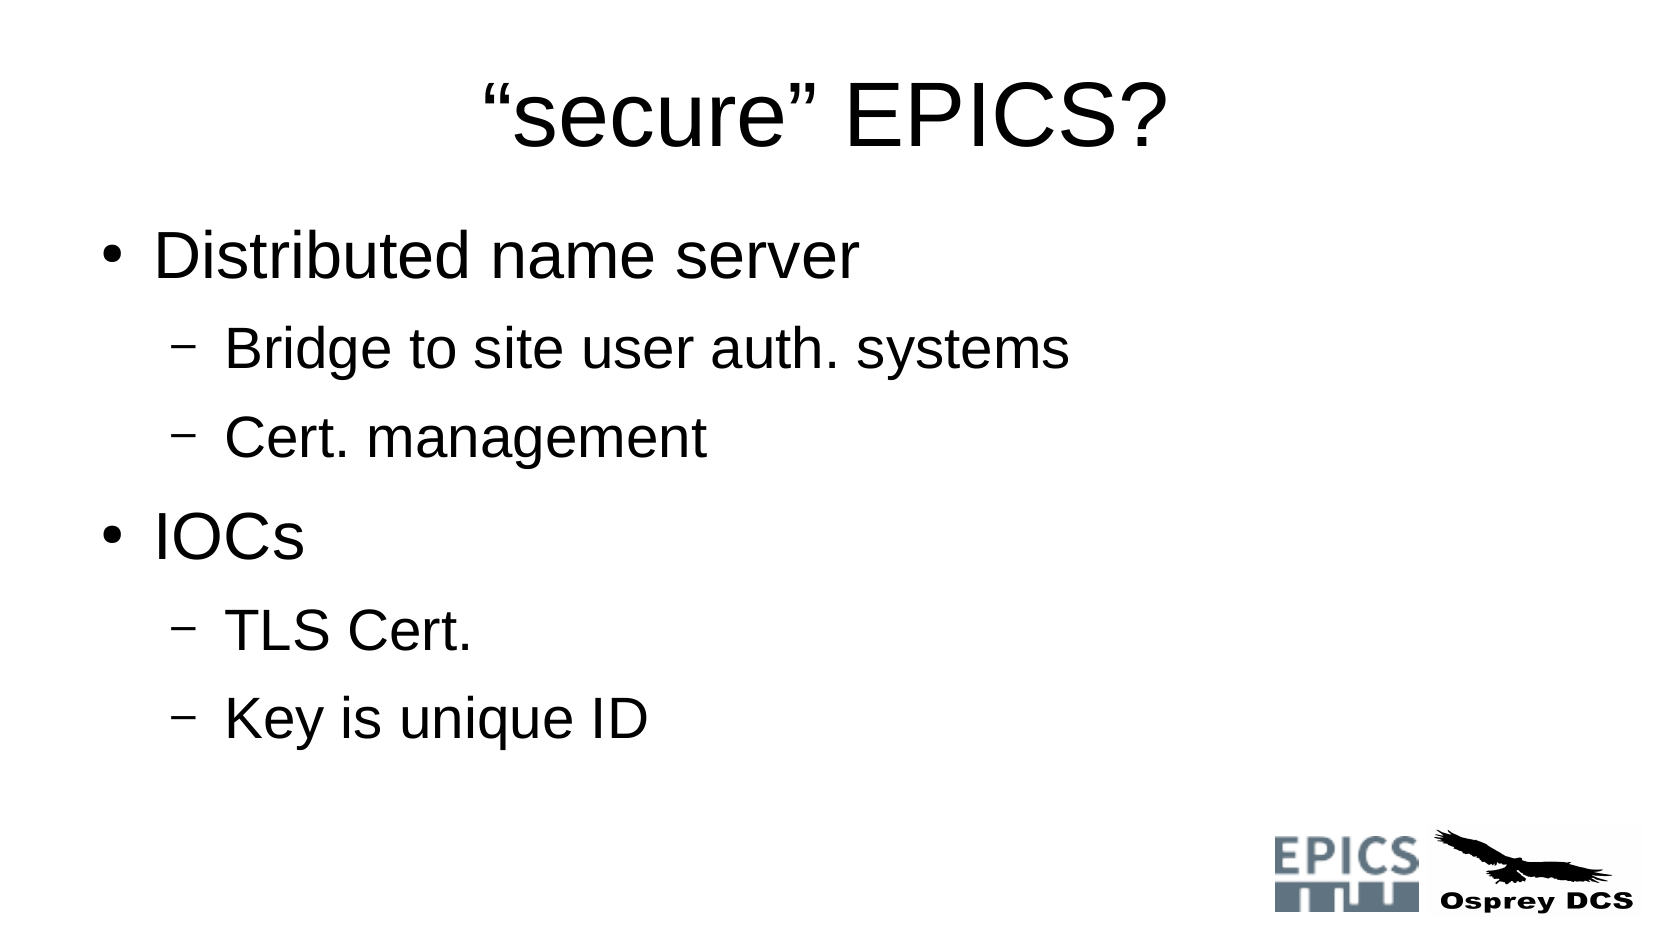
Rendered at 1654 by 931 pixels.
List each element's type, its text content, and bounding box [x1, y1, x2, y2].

picture [1427, 824, 1644, 917]
picture [1275, 836, 1419, 912]
list Distributed name server Bridge to site user auth. systems Cert. management IOCs TLS Cert. Key is unique ID [82, 217, 1571, 758]
title “secure” EPICS? [82, 37, 1571, 193]
